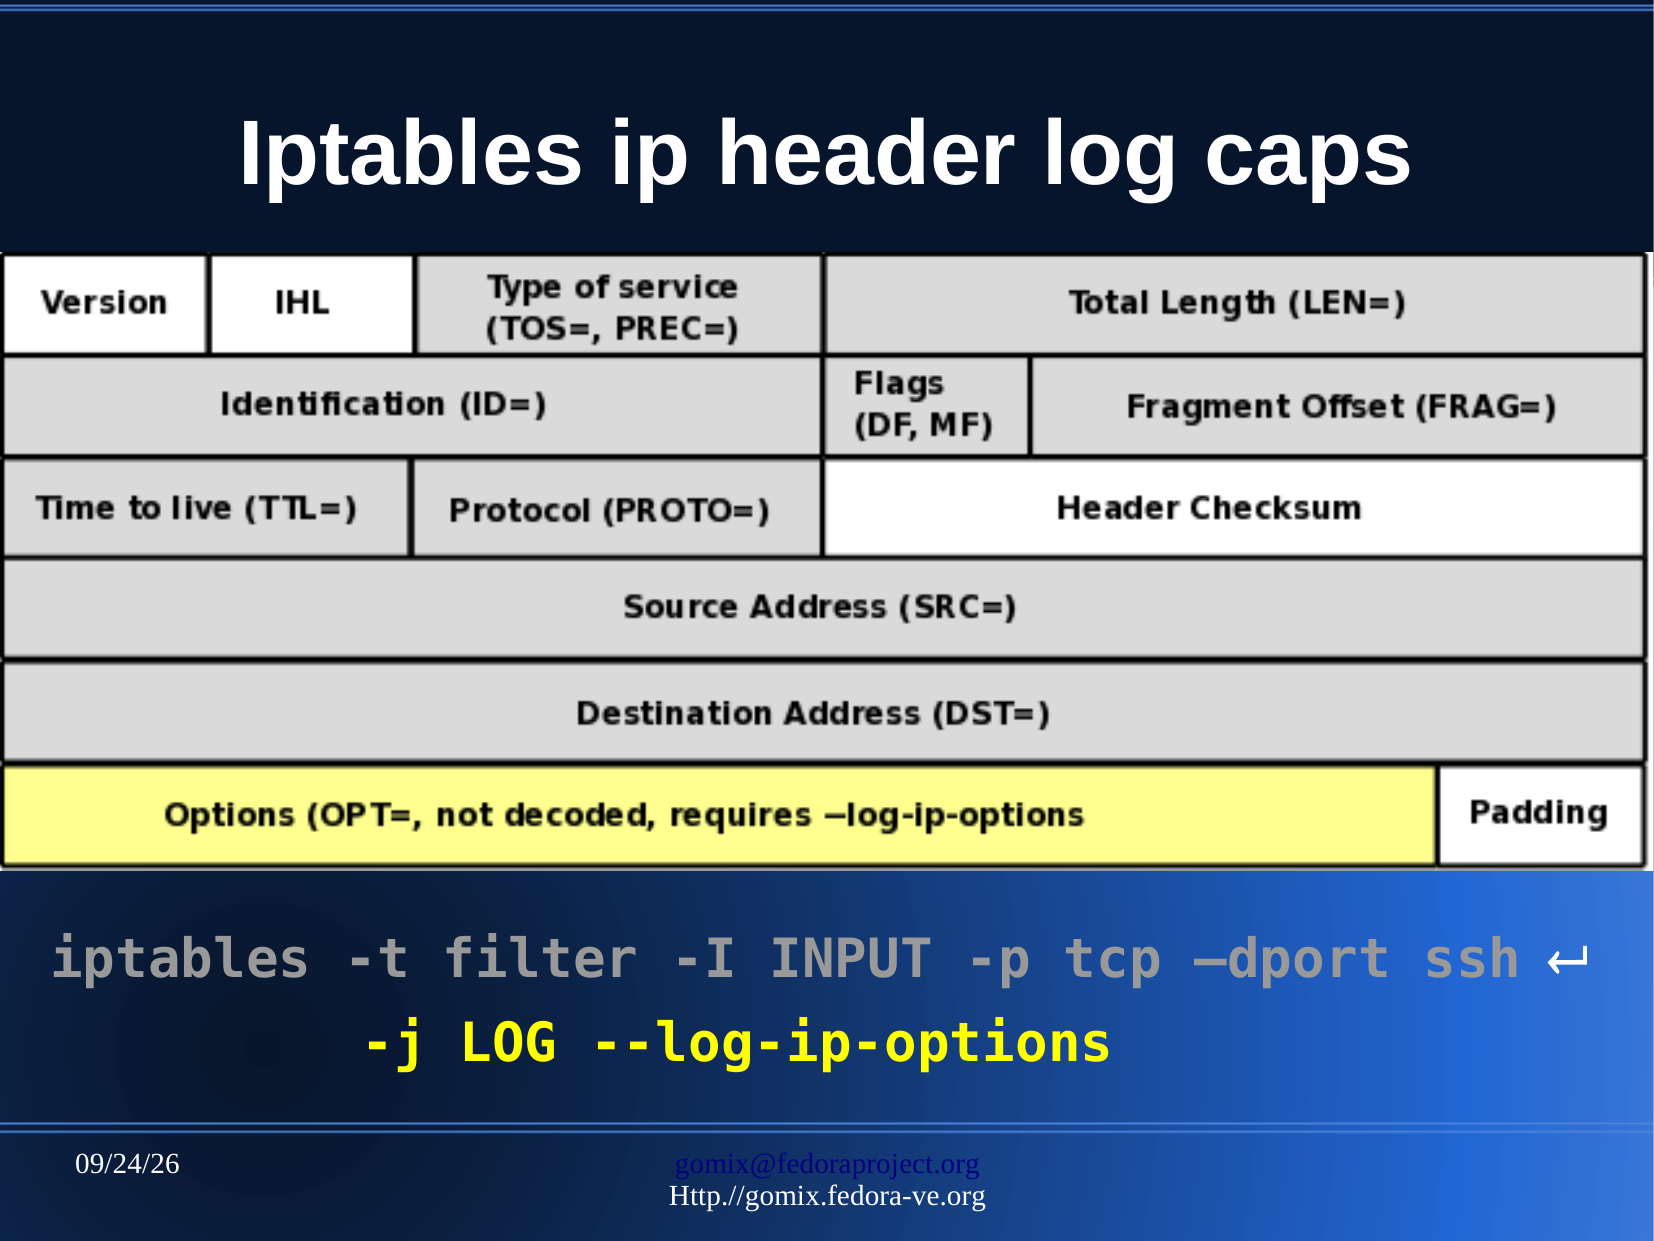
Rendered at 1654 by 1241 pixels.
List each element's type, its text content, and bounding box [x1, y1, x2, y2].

title Iptables ip header log caps [82, 49, 1571, 252]
text_box iptables -t filter -I INPUT -p tcp –dport ssh  -j LOG --log-ip-options [35, 902, 1648, 1126]
picture [0, 0, 1654, 1241]
